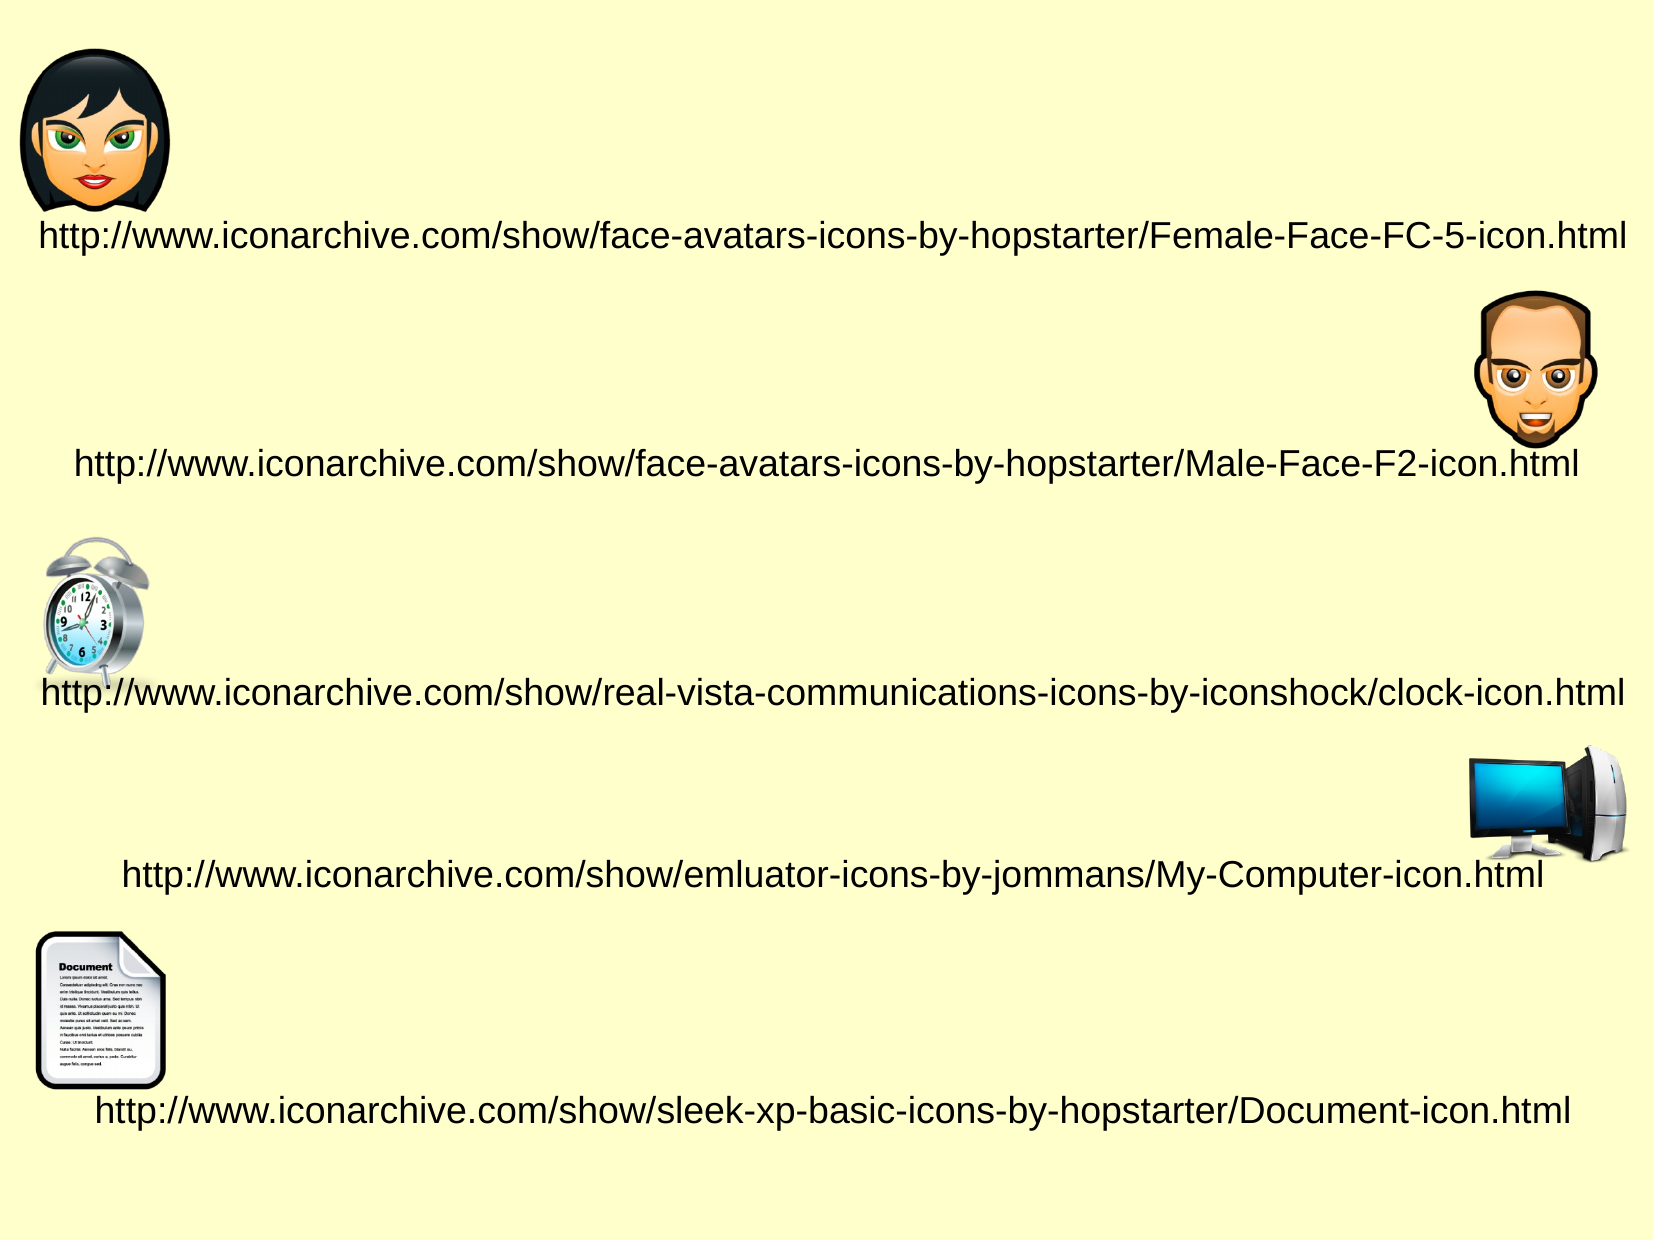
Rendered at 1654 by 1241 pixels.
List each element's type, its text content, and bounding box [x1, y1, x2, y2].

text_box http://www.iconarchive.com/show/sleek-xp-basic-icons-by-hopstarter/Document-icon.html [79, 1082, 1589, 1184]
text_box http://www.iconarchive.com/show/real-vista-communications-icons-by-iconshock/clock-icon.html [25, 663, 1643, 766]
text_box http://www.iconarchive.com/show/face-avatars-icons-by-hopstarter/Male-Face-F2-icon.html [59, 434, 1598, 537]
picture [1452, 309, 1619, 449]
picture [17, 927, 184, 1093]
text_box http://www.iconarchive.com/show/emluator-icons-by-jommans/My-Computer-icon.html [106, 846, 1562, 949]
picture [11, 531, 178, 697]
picture [1464, 766, 1630, 886]
text_box http://www.iconarchive.com/show/face-avatars-icons-by-hopstarter/Female-Face-FC-5-icon.html [23, 206, 1646, 309]
picture [11, 47, 178, 213]
